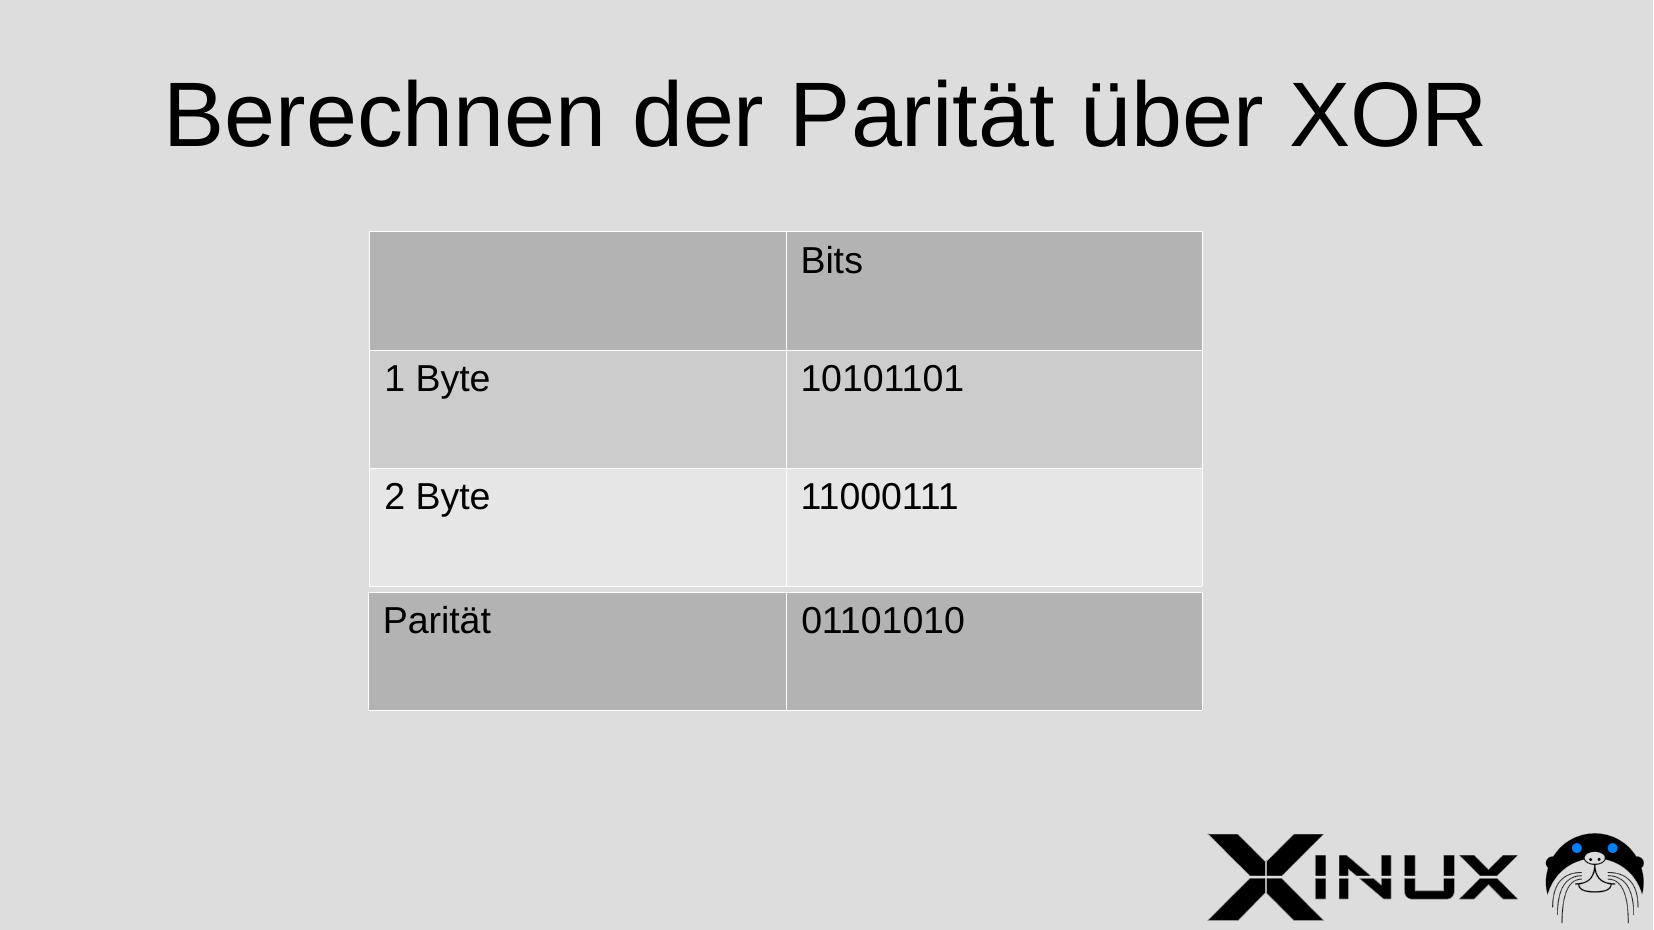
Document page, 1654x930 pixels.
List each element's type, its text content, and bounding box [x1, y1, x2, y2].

table_cell 2 Byte [370, 469, 786, 586]
picture [1200, 824, 1650, 930]
table_header [370, 232, 786, 350]
table_header 01101010 [787, 593, 1202, 710]
table_cell 11000111 [787, 469, 1202, 586]
table_header Parität [369, 593, 786, 710]
table_cell 1 Byte [370, 351, 786, 468]
title Berechnen der Parität über XOR [82, 37, 1571, 193]
table_header Bits [787, 232, 1202, 350]
table_cell 10101101 [787, 351, 1202, 468]
